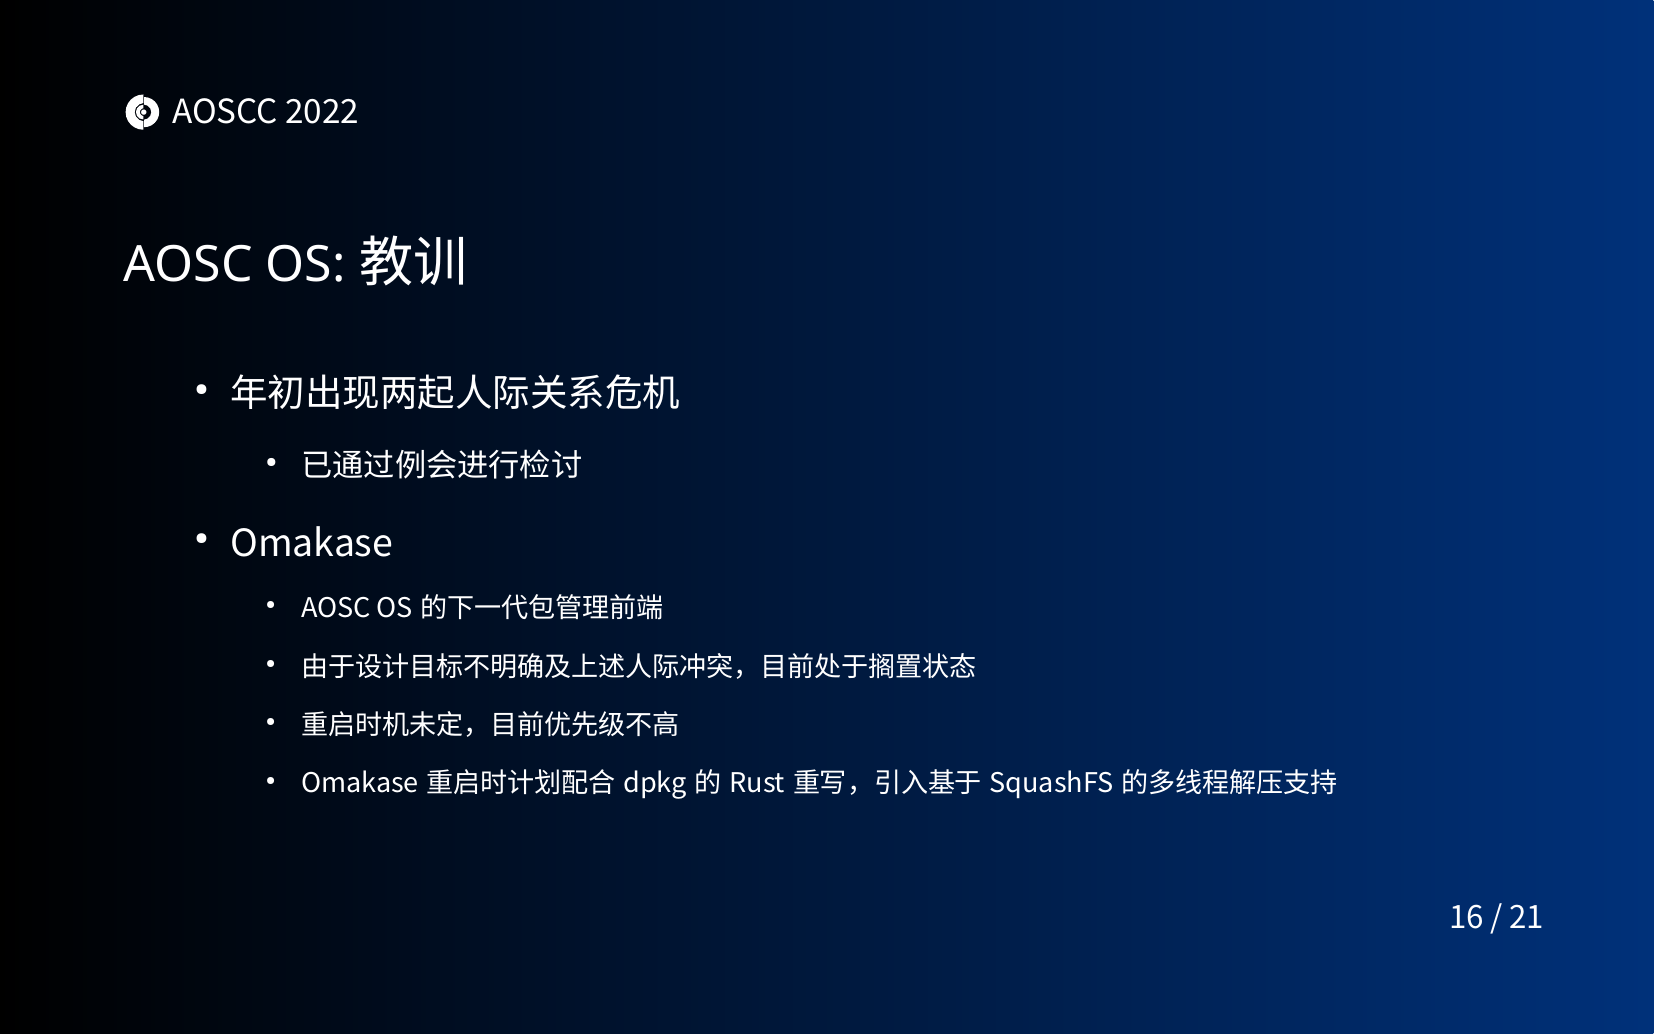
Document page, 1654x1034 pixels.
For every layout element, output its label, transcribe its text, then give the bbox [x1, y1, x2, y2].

text_box AOSCC 2022 [172, 84, 1654, 134]
subtitle AOSC OS:教训 [124, 218, 1536, 297]
picture [118, 88, 167, 136]
text_box <编号> / 21 [1086, 885, 1560, 957]
text_box 年初出现两起人际关系危机 已通过例会进行检讨 Omakase AOSC OS的下一代包管理前端 由于设计目标不明确及上述人际冲突，目前处于搁置状态 重启时机未定，目前优先级不高 Omakase重启时计划配合dpkg的Rust重写，引入基于SquashFS的多线程解压支持 [124, 336, 1536, 801]
